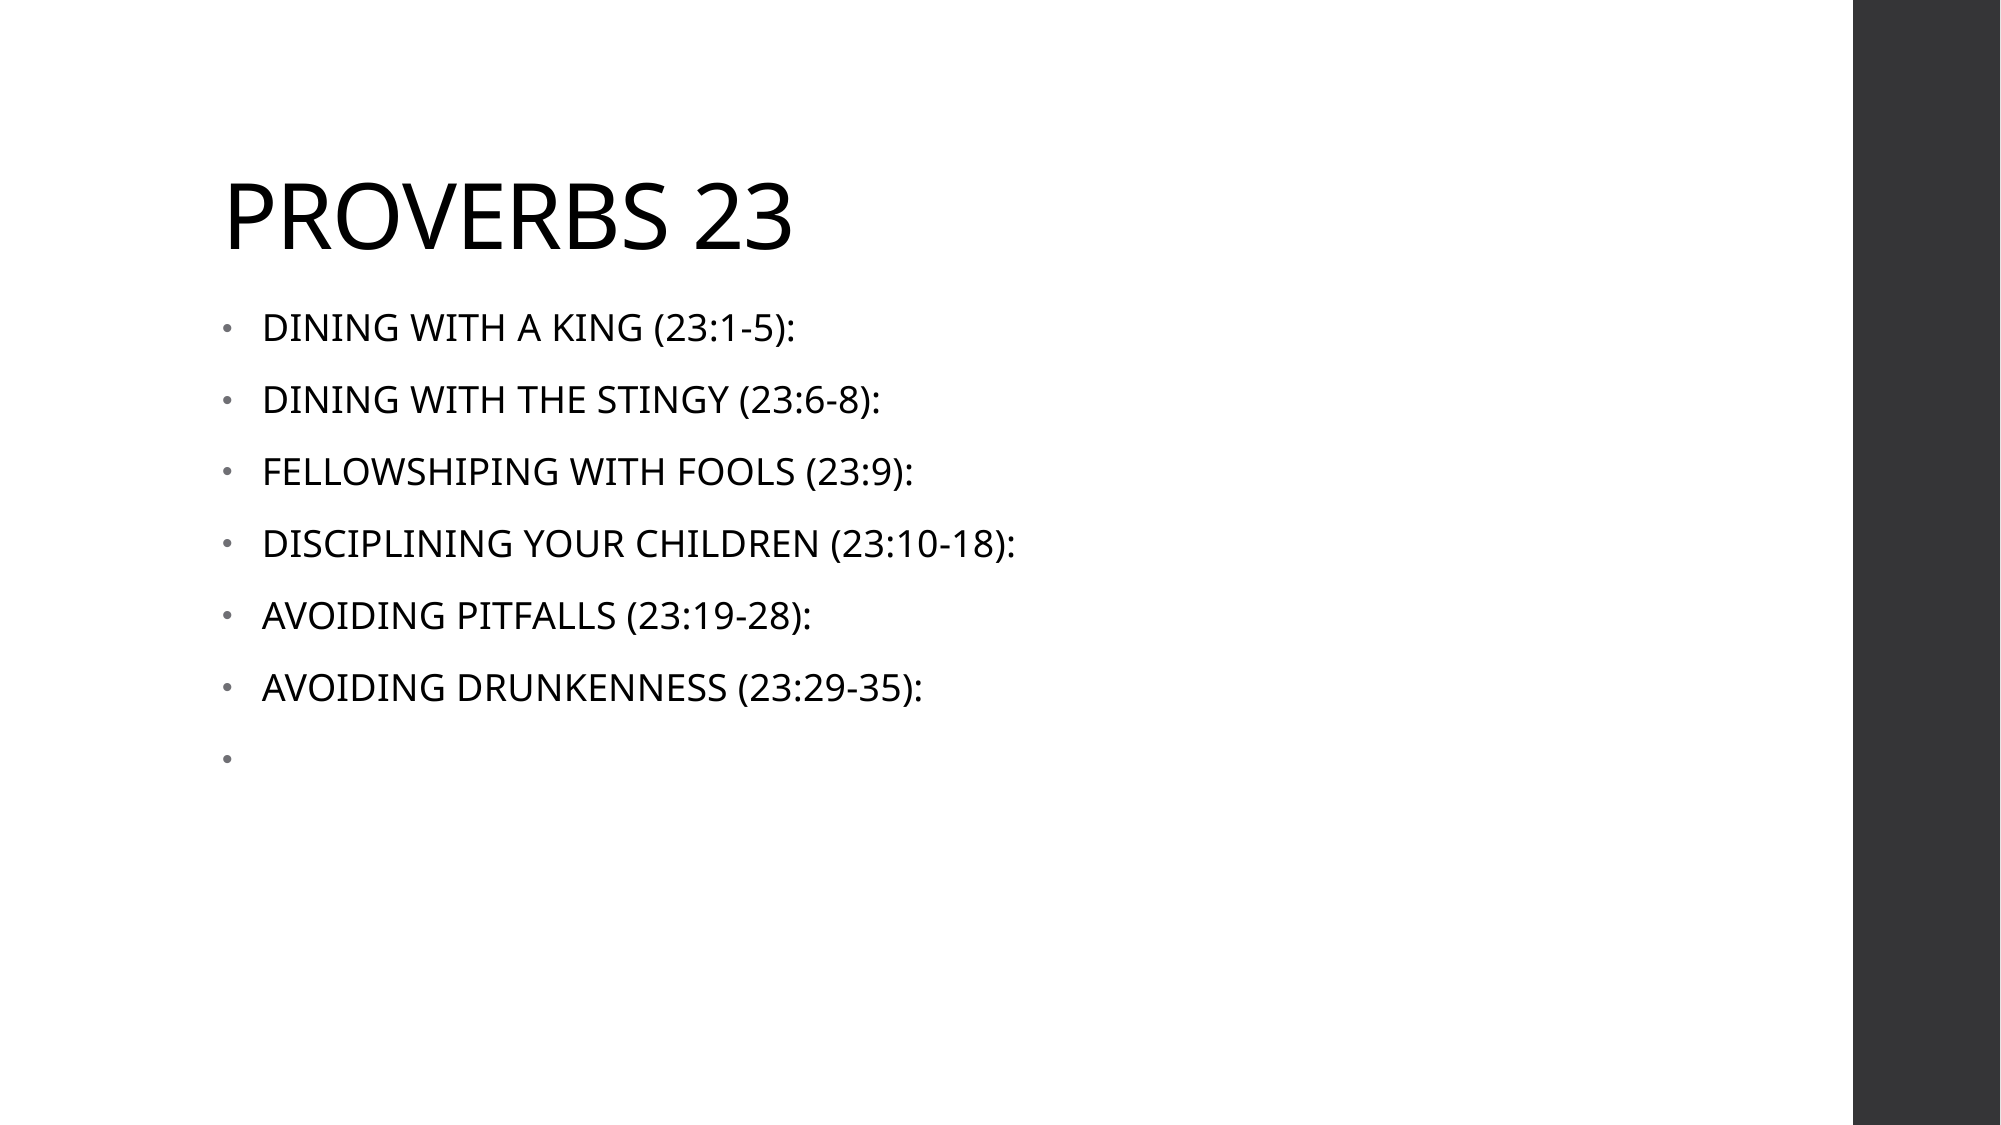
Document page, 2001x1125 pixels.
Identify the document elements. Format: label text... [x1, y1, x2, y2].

title PROVERBS 23 [206, 60, 1797, 278]
list DINING WITH A KING (23:1-5): DINING WITH THE STINGY (23:6-8): FELLOWSHIPING WITH FOOLS (23:9): DISCIPLINING YOUR CHILDREN (23:10-18): AVOIDING PITFALLS (23:19-28): AVOIDING DRUNKENNESS (23:29-35): [206, 299, 1617, 1014]
